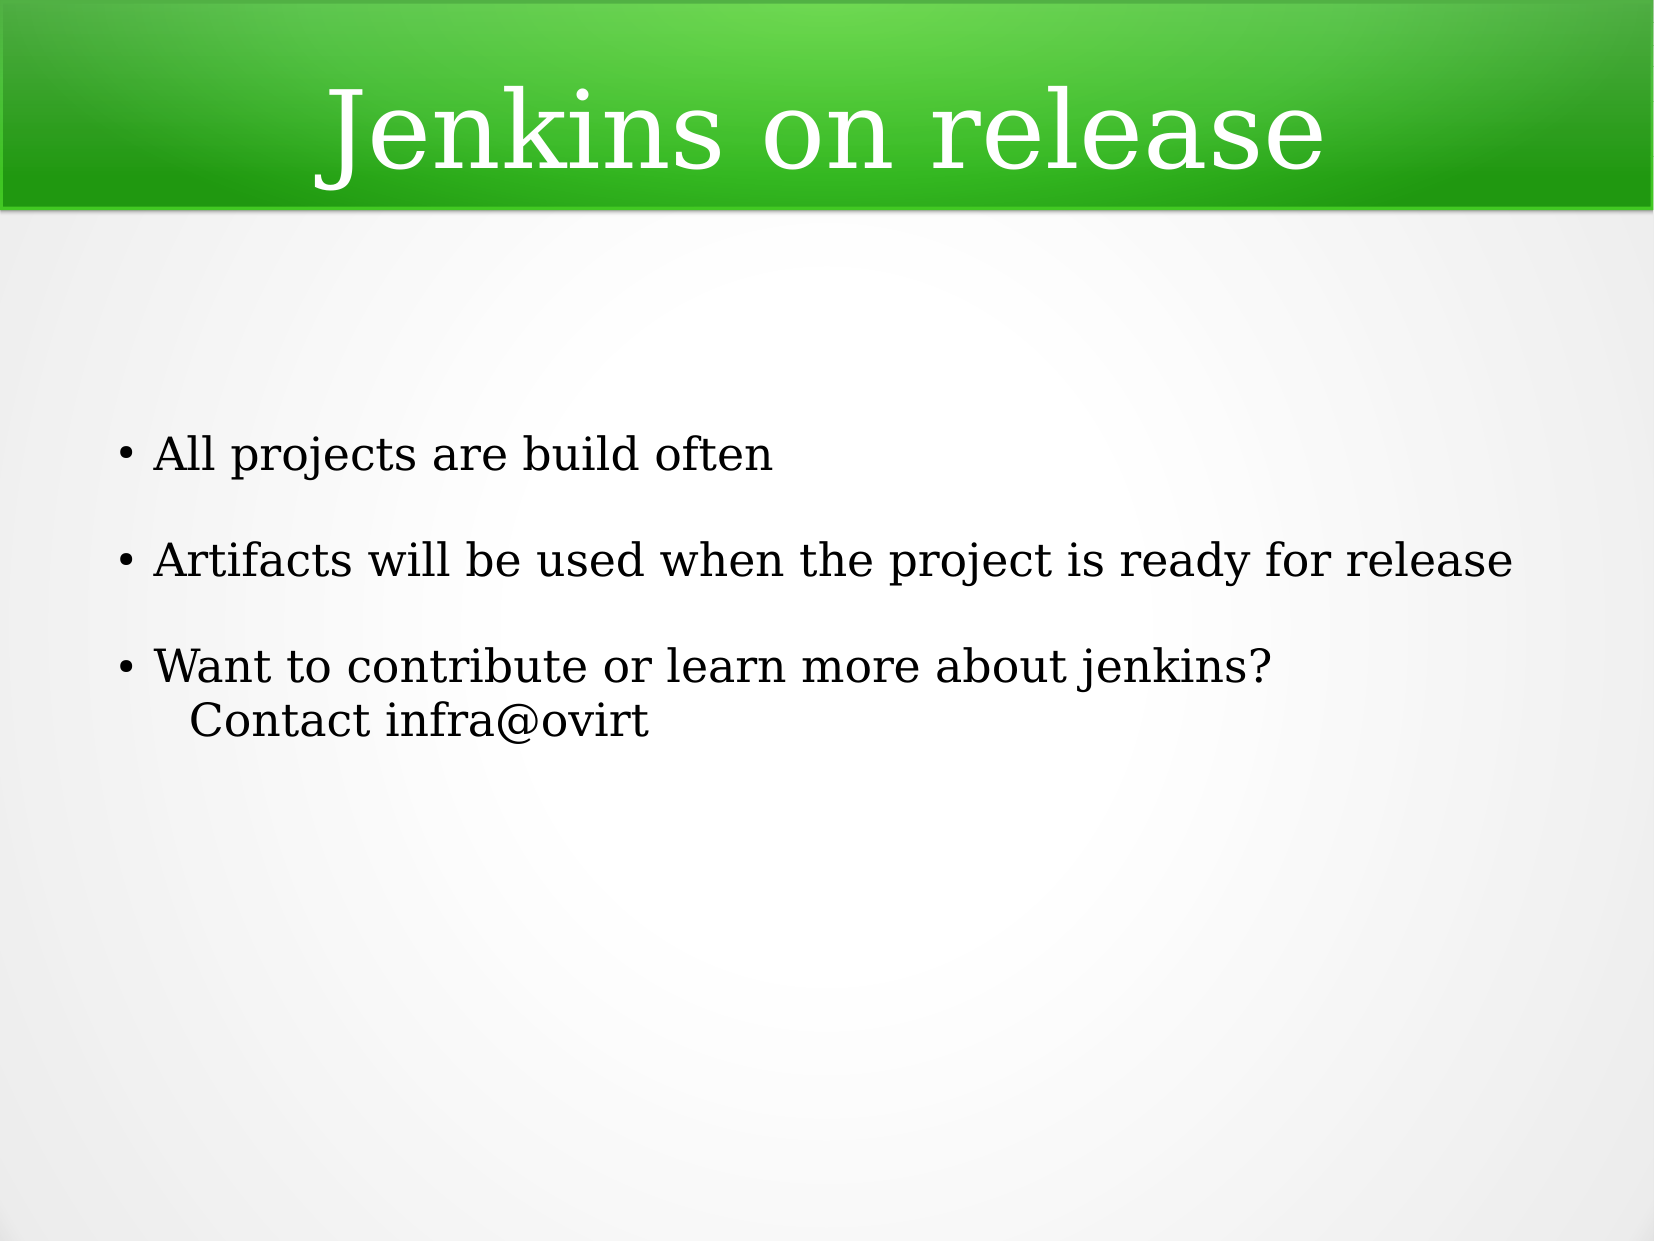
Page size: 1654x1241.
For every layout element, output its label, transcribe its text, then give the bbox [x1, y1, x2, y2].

title Jenkins on release [82, 37, 1571, 226]
text_box All projects are build often Artifacts will be used when the project is ready for release Want to contribute or learn more about jenkins? Contact infra@ovirt [67, 420, 1531, 968]
